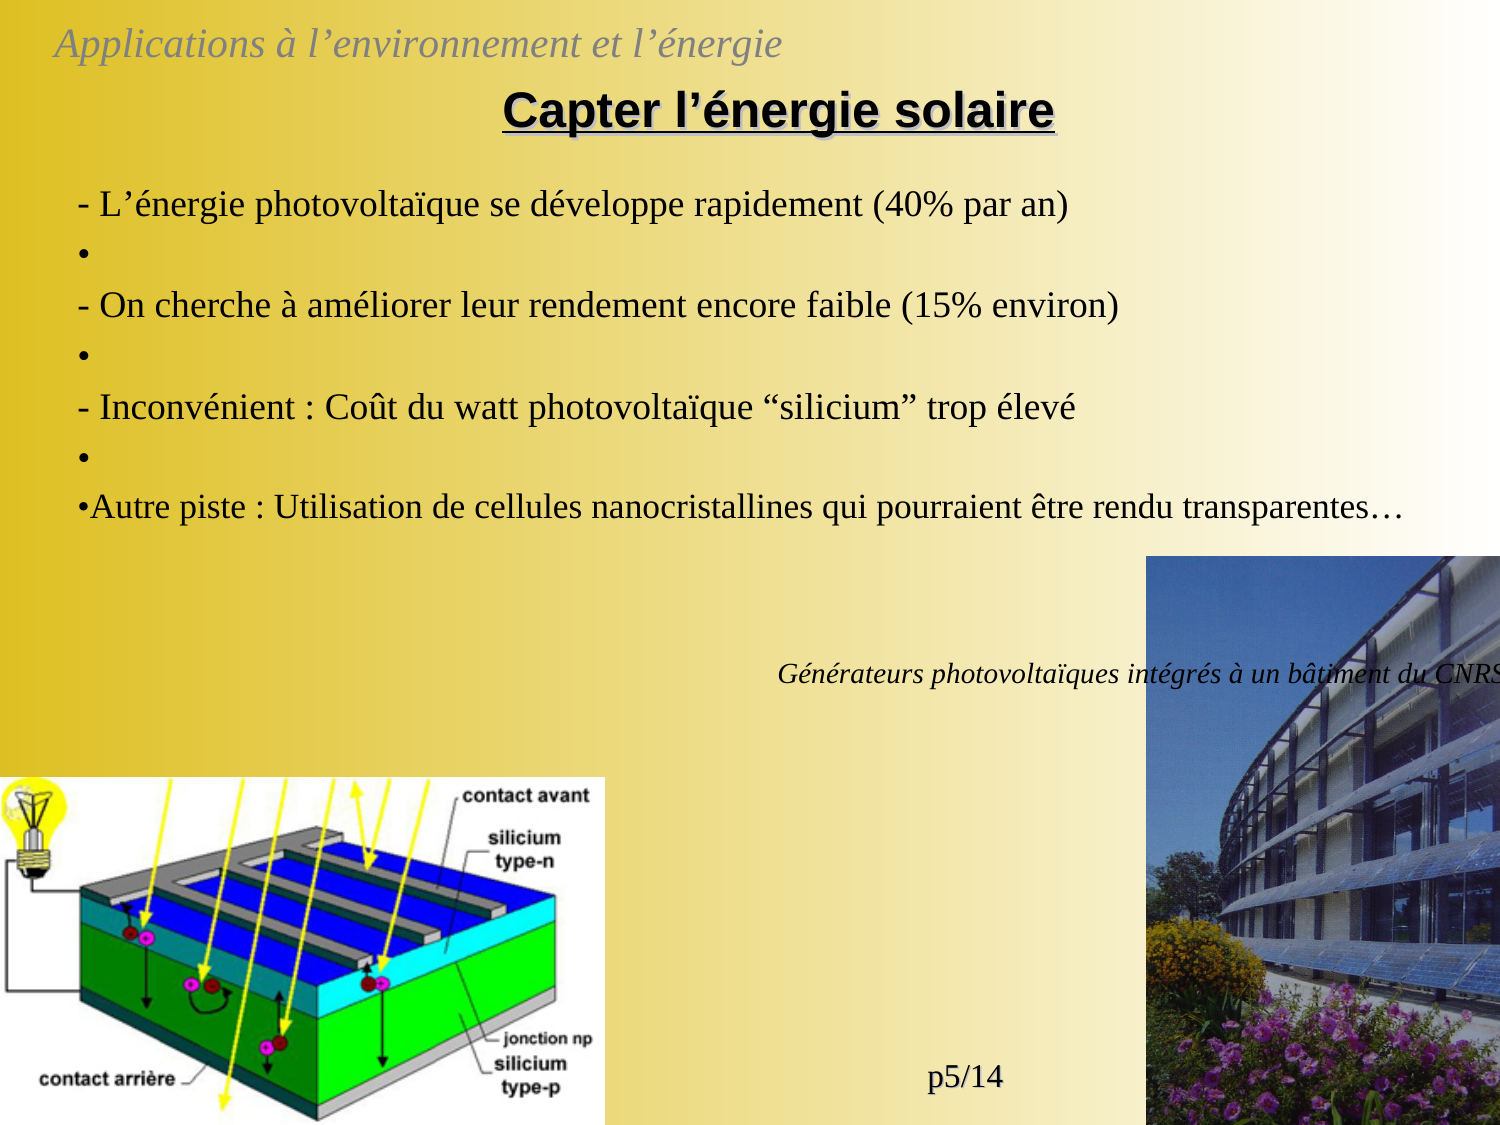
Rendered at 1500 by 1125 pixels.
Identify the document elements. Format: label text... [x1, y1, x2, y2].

text_box Générateurs photovoltaïques intégrés à un bâtiment du CNRS à Perpignan [762, 649, 1500, 698]
picture [1146, 556, 1500, 649]
text_box Capter l’énergie solaire [487, 74, 1071, 147]
text_box L’énergie photovoltaïque se développe rapidement (40% par an) On cherche à améliorer leur rendement encore faible (15% environ) Inconvénient : Coût du watt photovoltaïque “silicium” trop élevé Autre piste : Utilisation de cellules nanocristallines qui pourraient être rendu transparentes… [62, 174, 1450, 713]
text_box p5/14 [912, 1050, 1019, 1103]
picture [1146, 698, 1500, 1125]
title Applications à l’environnement et l’énergie [0, 11, 863, 77]
picture [0, 777, 605, 1125]
